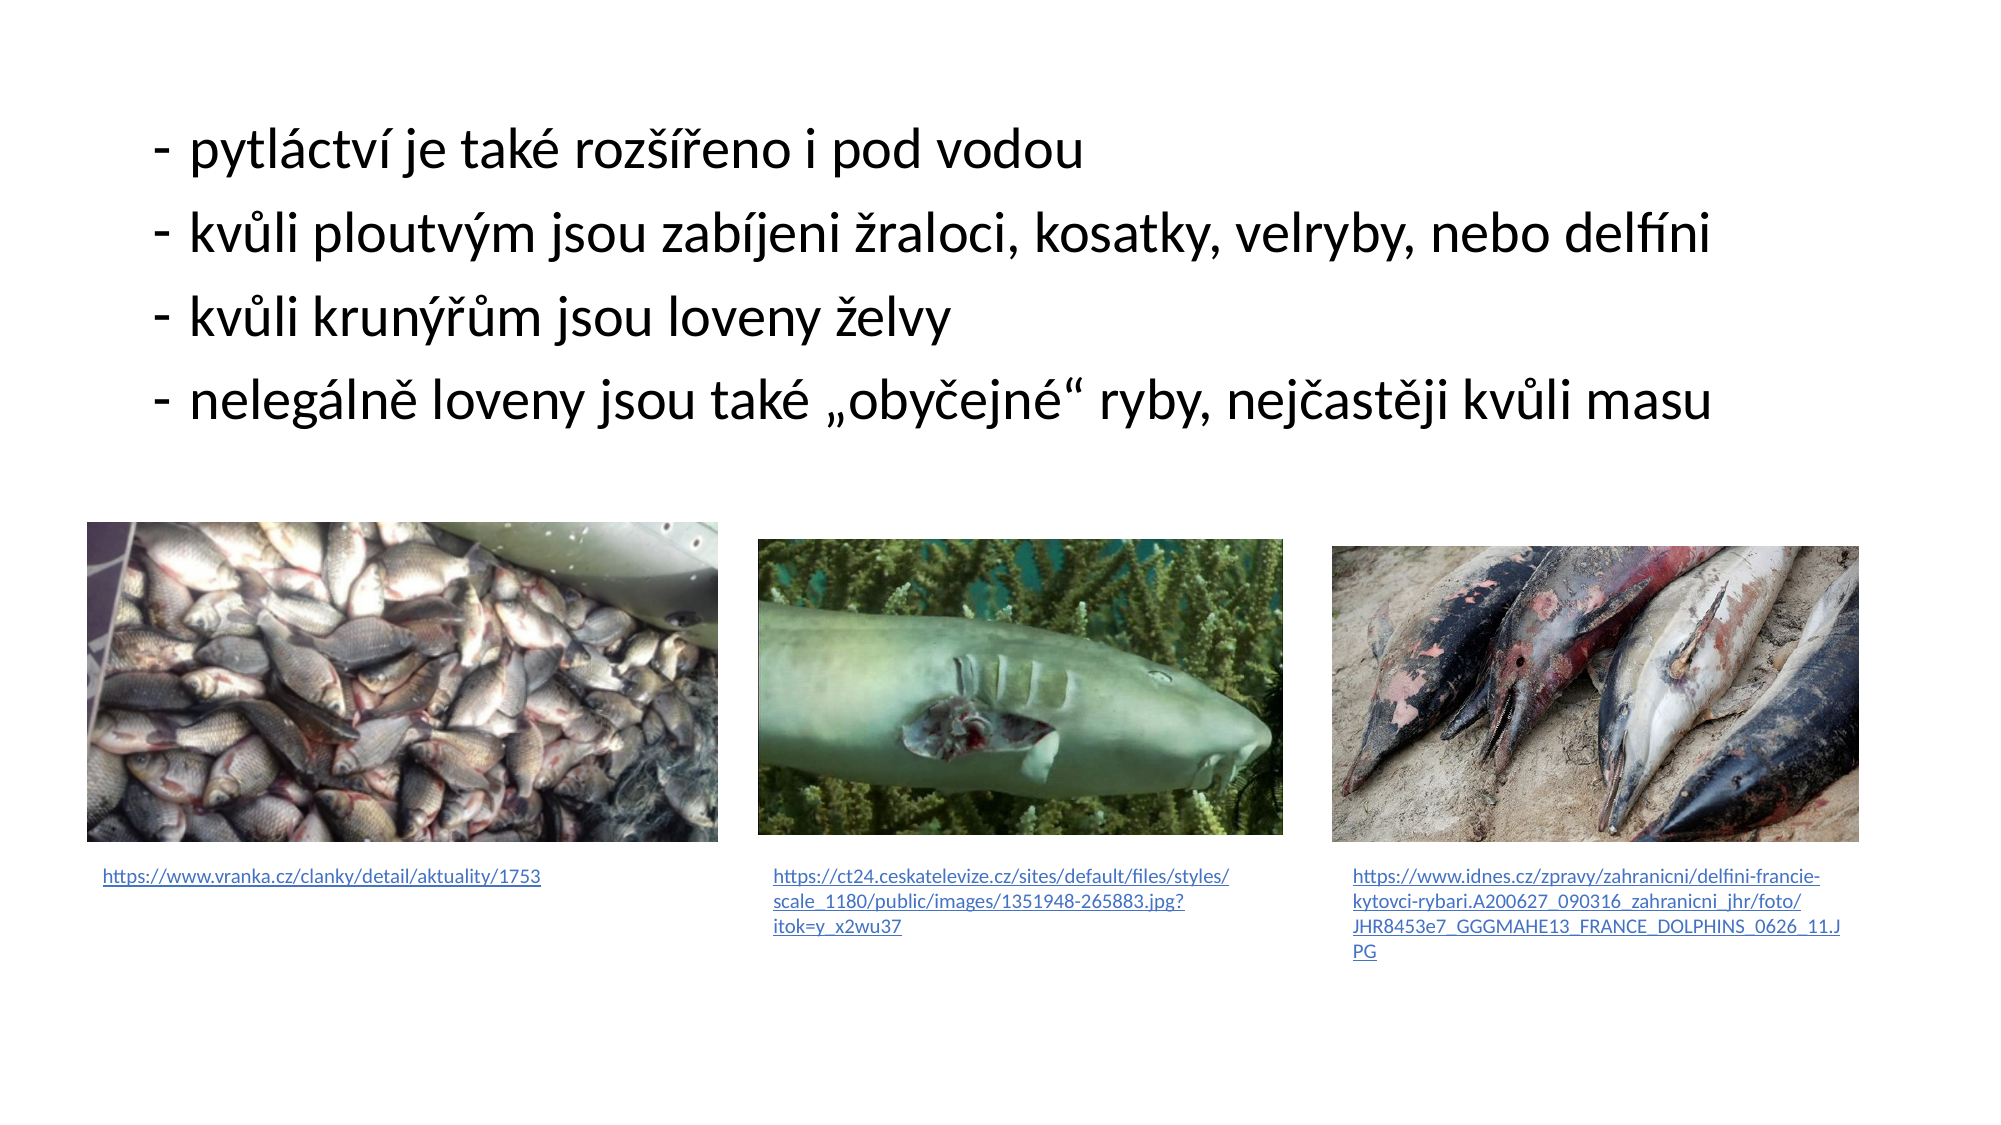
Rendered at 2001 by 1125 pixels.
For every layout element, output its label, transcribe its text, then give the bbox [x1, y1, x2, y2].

text_box https://www.idnes.cz/zpravy/zahranicni/delfini-francie-kytovci-rybari.A200627_090316_zahranicni_jhr/foto/JHR8453e7_GGGMAHE13_FRANCE_DOLPHINS_0626_11.JPG [1337, 855, 1863, 972]
text_box https://www.vranka.cz/clanky/detail/aktuality/1753 [87, 855, 566, 896]
list pytláctví je také rozšířeno i pod vodou kvůli ploutvým jsou zabíjeni žraloci, kosatky, velryby, nebo delfíni kvůli krunýřům jsou loveny želvy nelegálně loveny jsou také „obyčejné“ ryby, nejčastěji kvůli masu [137, 110, 1863, 1038]
text_box https://ct24.ceskatelevize.cz/sites/default/files/styles/scale_1180/public/images/1351948-265883.jpg?itok=y_x2wu37 [758, 855, 1283, 946]
picture [758, 539, 1283, 835]
picture [87, 522, 718, 842]
picture [1332, 546, 1859, 842]
